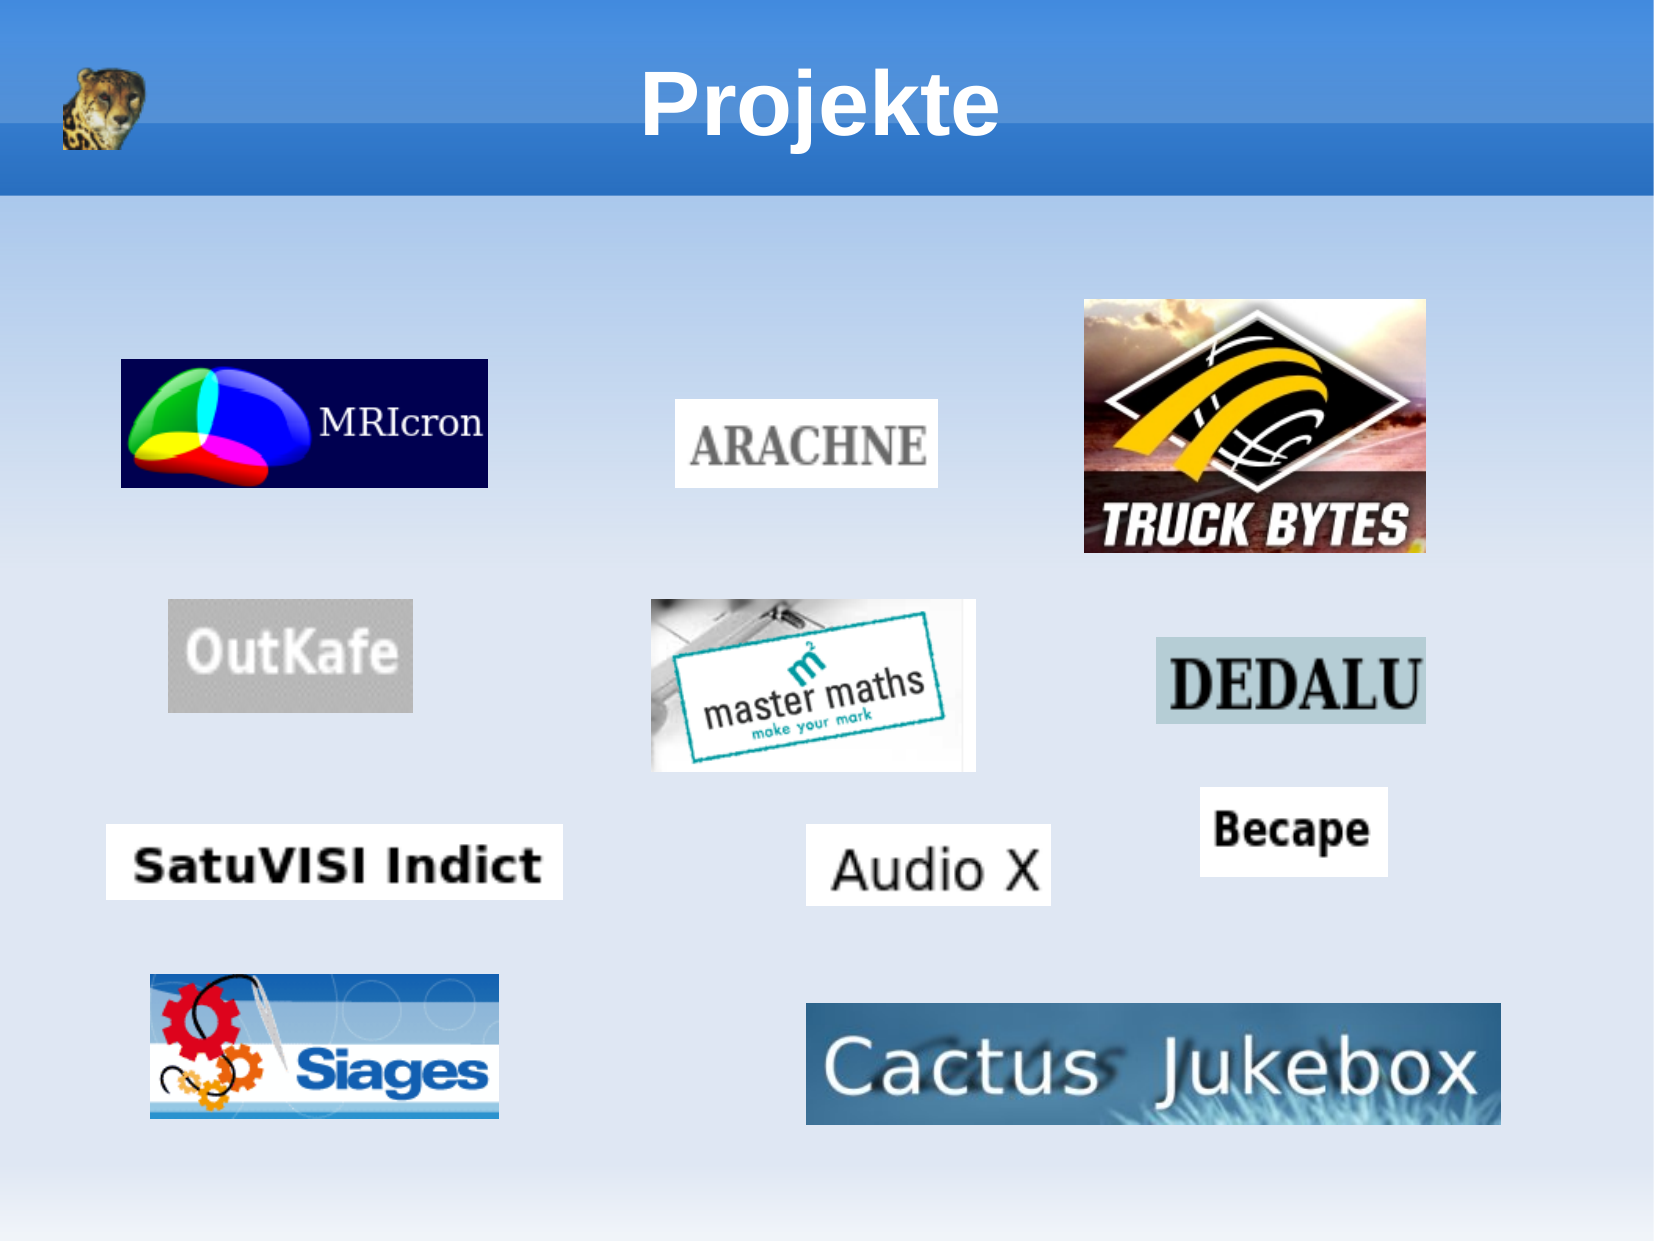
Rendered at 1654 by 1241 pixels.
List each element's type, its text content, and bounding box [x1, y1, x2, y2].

picture [0, 0, 1654, 1241]
title Projekte [76, 7, 1565, 200]
